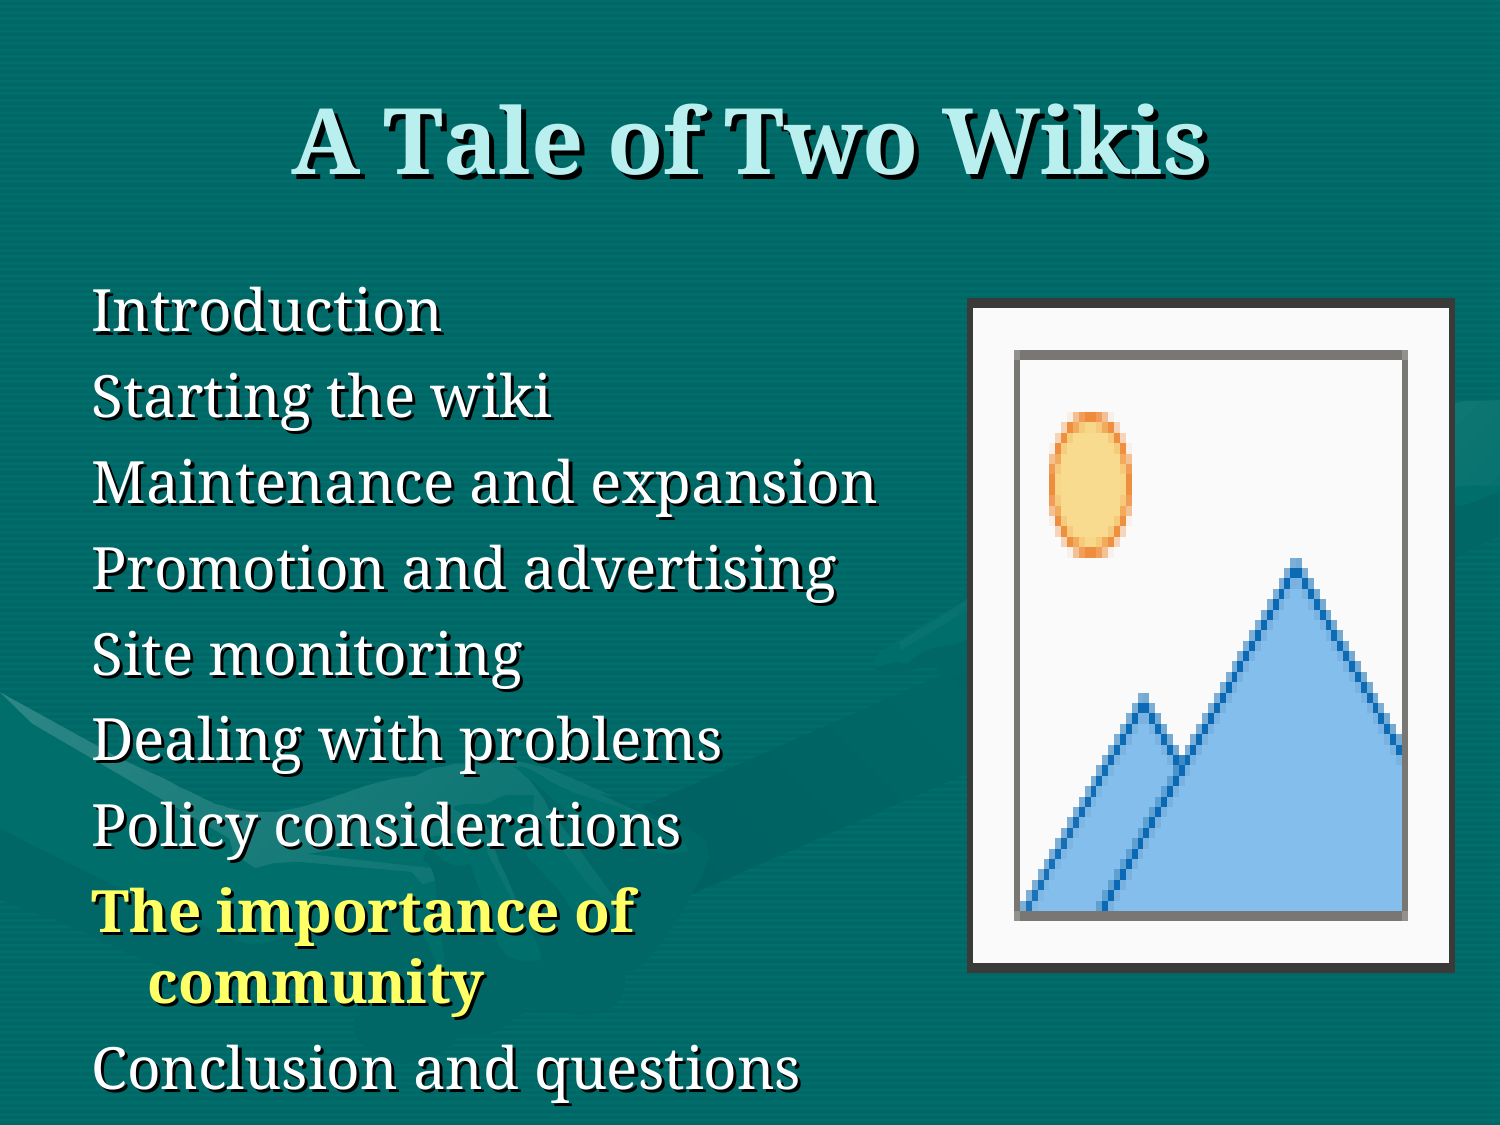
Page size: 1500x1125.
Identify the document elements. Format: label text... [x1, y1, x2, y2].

picture [0, 0, 1500, 1125]
list Introduction Starting the wiki Maintenance and expansion Promotion and advertising Site monitoring Dealing with problems Policy considerations The importance of community Conclusion and questions [76, 267, 951, 1024]
title A Tale of Two Wikis [75, 45, 1426, 233]
picture [425, 1076, 434, 1086]
